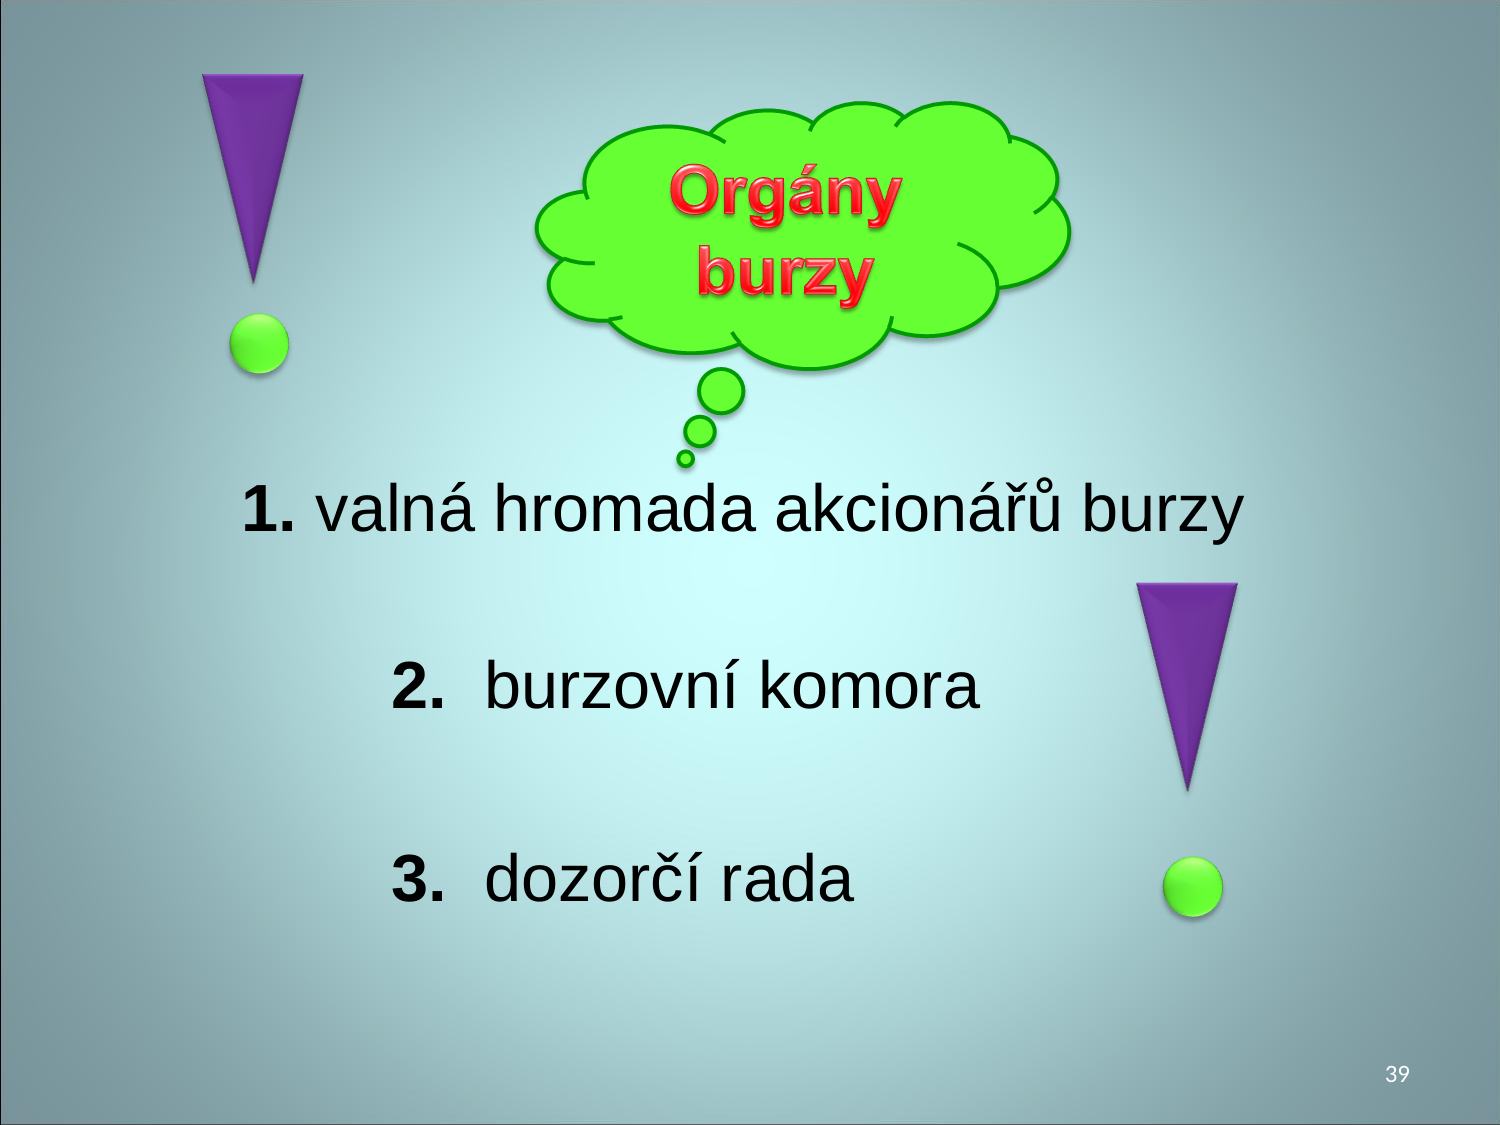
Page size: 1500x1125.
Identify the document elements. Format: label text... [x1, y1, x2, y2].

list 1. valná hromada akcionářů burzy 2. burzovní komora 3. dozorčí rada [76, 184, 1427, 1116]
text_box <číslo> [1074, 1042, 1426, 1103]
picture [0, 0, 1500, 1125]
